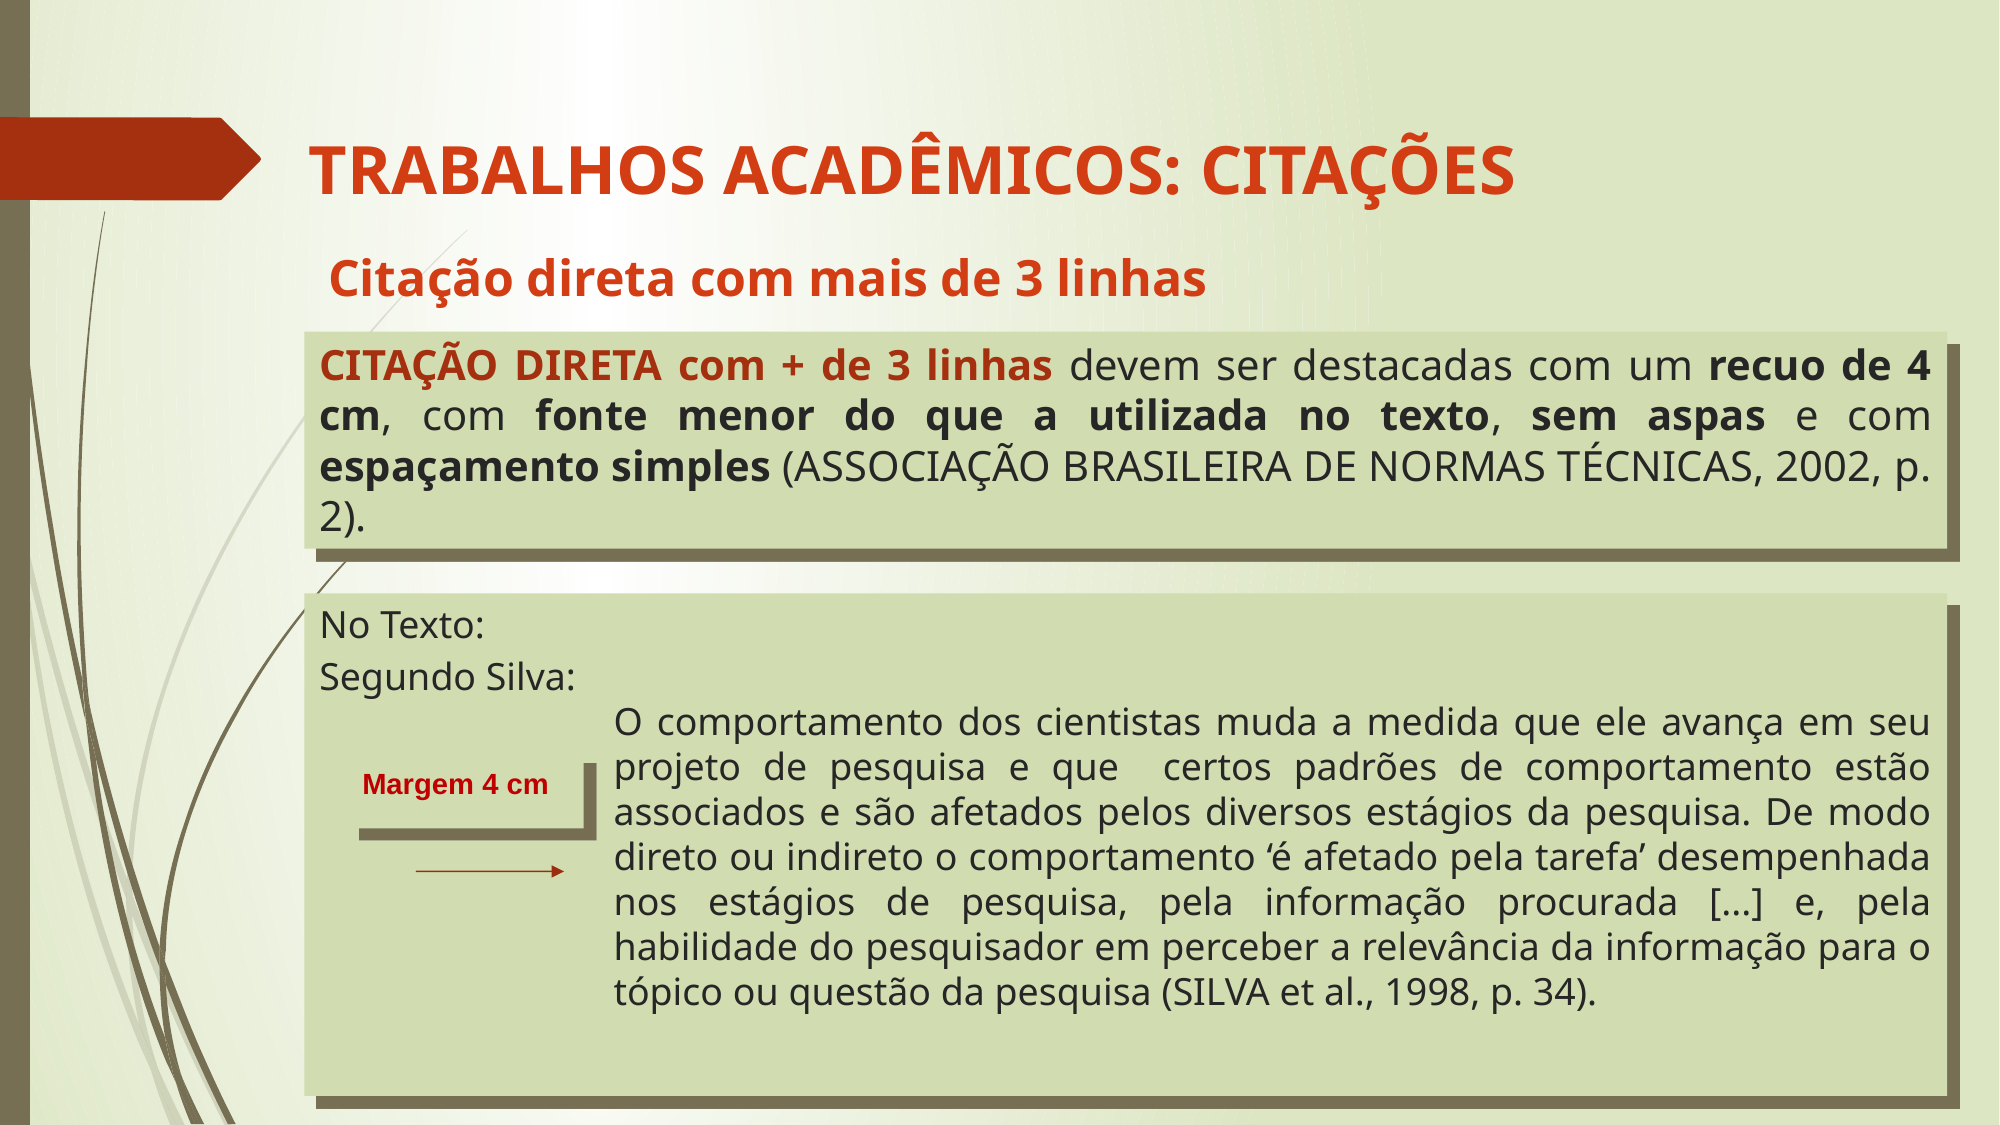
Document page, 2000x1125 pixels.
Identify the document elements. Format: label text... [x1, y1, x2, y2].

text_box TRABALHOS ACADÊMICOS: CITAÇÕES [293, 120, 1937, 233]
text_box No Texto: Segundo Silva: O comportamento dos cientistas muda a medida que ele avança em seu projeto de pesquisa e que certos padrões de comportamento estão associados e são afetados pelos diversos estágios da pesquisa. De modo direto ou indireto o comportamento ‘é afetado pela tarefa’ desempenhada nos estágios de pesquisa, pela informação procurada [...] e, pela habilidade do pesquisador em perceber a relevância da informação para o tópico ou questão da pesquisa (SILVA et al., 1998, p. 34). [304, 593, 1948, 1096]
list CITAÇÃO DIRETA com + de 3 linhas devem ser destacadas com um recuo de 4 cm, com fonte menor do que a utilizada no texto, sem aspas e com espaçamento simples (ASSOCIAÇÃO BRASILEIRA DE NORMAS TÉCNICAS, 2002, p. 2). [304, 331, 1948, 549]
text_box Margem 4 cm [347, 750, 584, 829]
text_box Citação direta com mais de 3 linhas [313, 239, 1892, 342]
